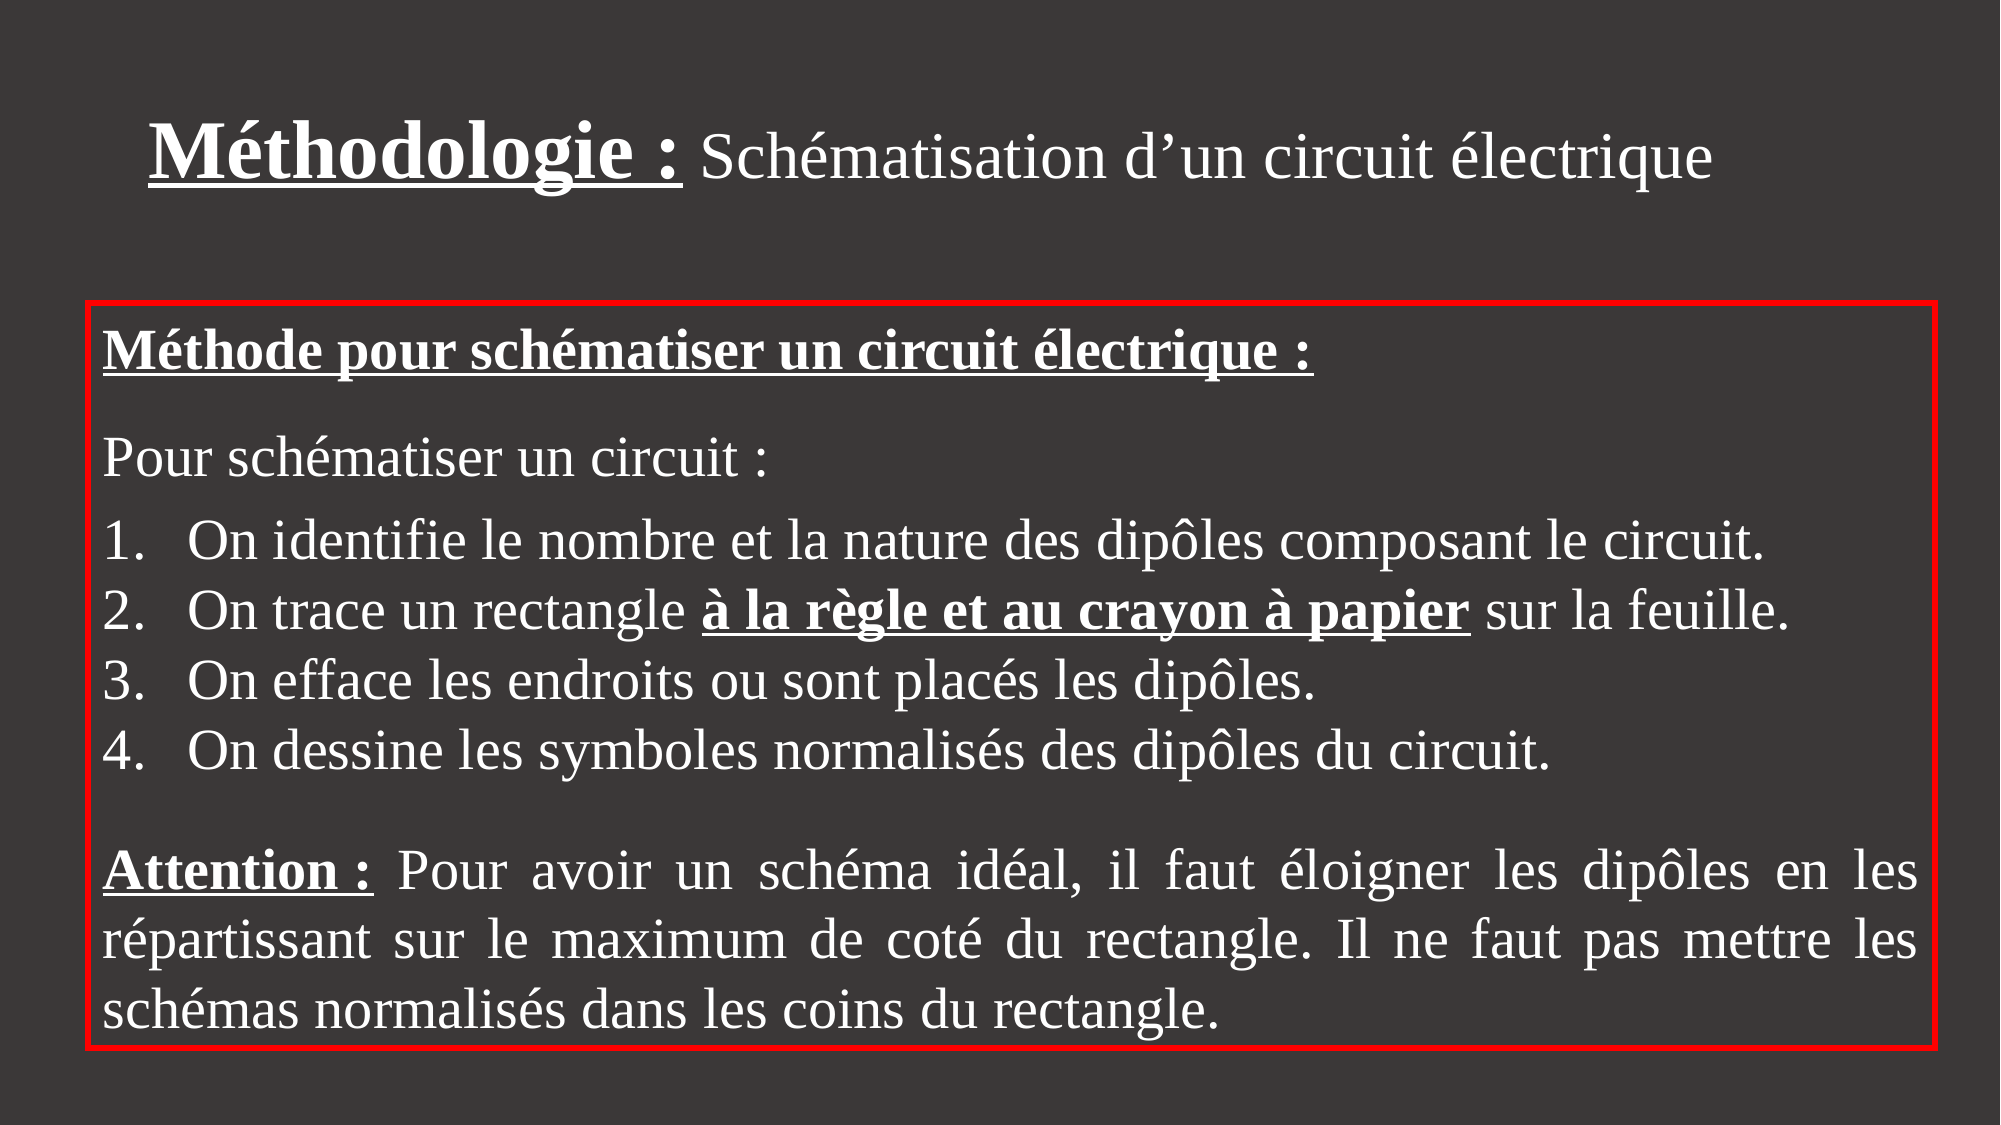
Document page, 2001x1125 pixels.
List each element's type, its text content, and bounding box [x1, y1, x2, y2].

text_box Méthode pour schématiser un circuit électrique : Pour schématiser un circuit : On identifie le nombre et la nature des dipôles composant le circuit. On trace un rectangle à la règle et au crayon à papier sur la feuille. On efface les endroits ou sont placés les dipôles. On dessine les symboles normalisés des dipôles du circuit. Attention : Pour avoir un schéma idéal, il faut éloigner les dipôles en les répartissant sur le maximum de coté du rectangle. Il ne faut pas mettre les schémas normalisés dans les coins du rectangle. [88, 303, 1935, 1048]
text_box Méthodologie : Schématisation d’un circuit électrique [133, 87, 1890, 205]
